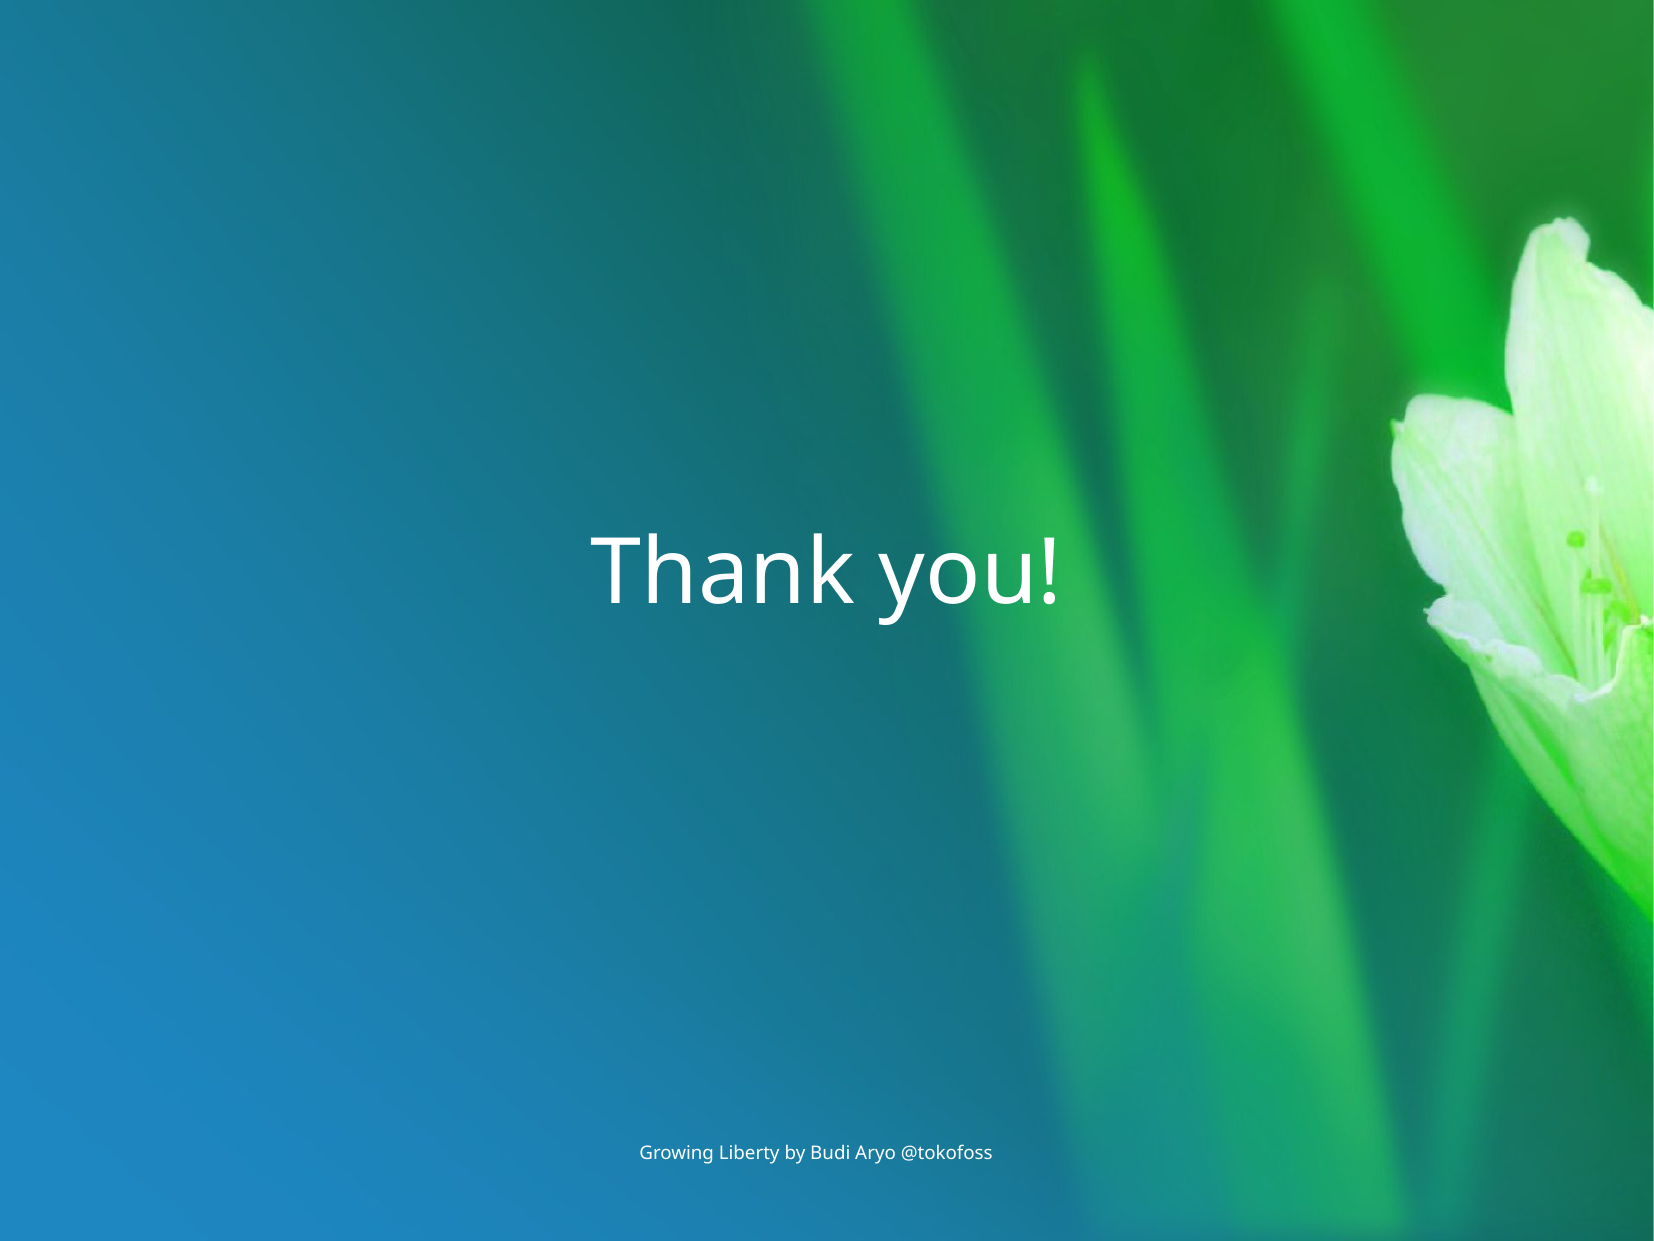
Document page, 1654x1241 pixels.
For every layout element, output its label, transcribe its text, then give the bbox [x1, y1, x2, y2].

text_box Growing Liberty by Budi Aryo @tokofoss [71, 1132, 1560, 1171]
picture [0, 0, 1654, 1241]
text_box Thank you! [82, 504, 1571, 630]
